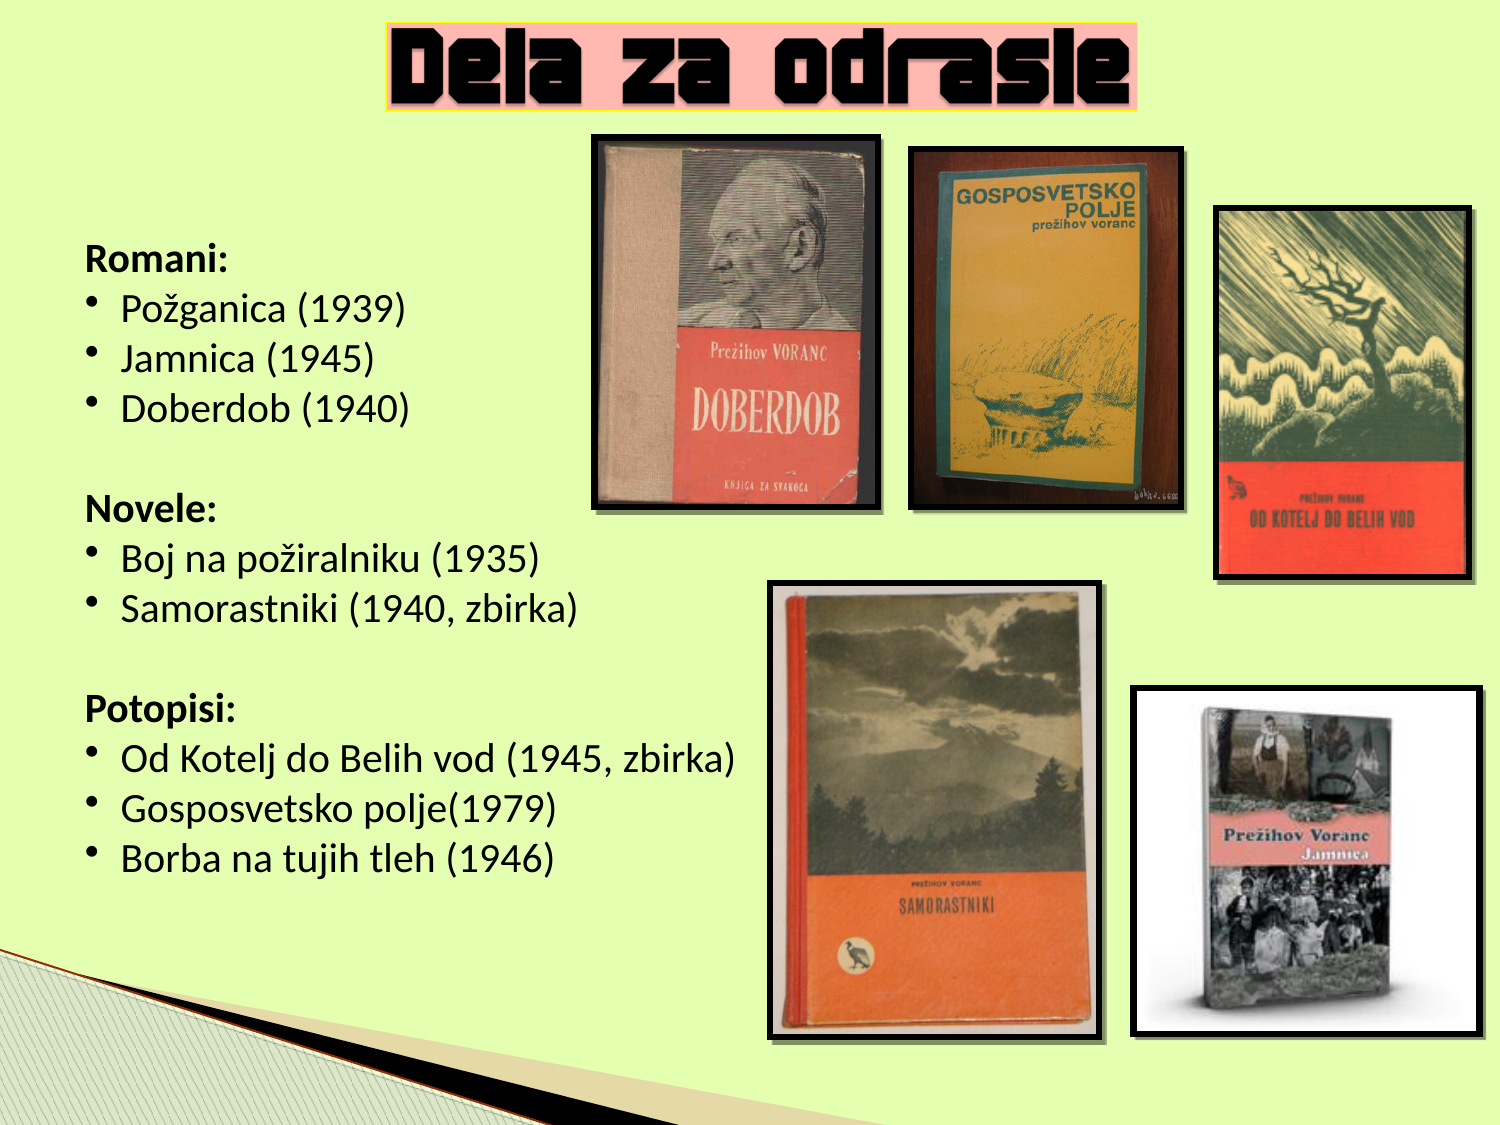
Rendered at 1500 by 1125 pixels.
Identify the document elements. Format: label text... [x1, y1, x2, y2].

picture [386, 23, 1137, 111]
picture [597, 140, 875, 504]
text_box Romani: Požganica (1939) Jamnica (1945) Doberdob (1940) Novele: Boj na požiralniku (1935) Samorastniki (1940, zbirka) Potopisi: Od Kotelj do Belih vod (1945, zbirka) Gosposvetsko polje(1979) Borba na tujih tleh (1946) [70, 223, 1500, 939]
picture [914, 152, 1178, 504]
picture [773, 585, 1096, 1034]
picture [1218, 210, 1466, 575]
picture [1136, 691, 1477, 1032]
